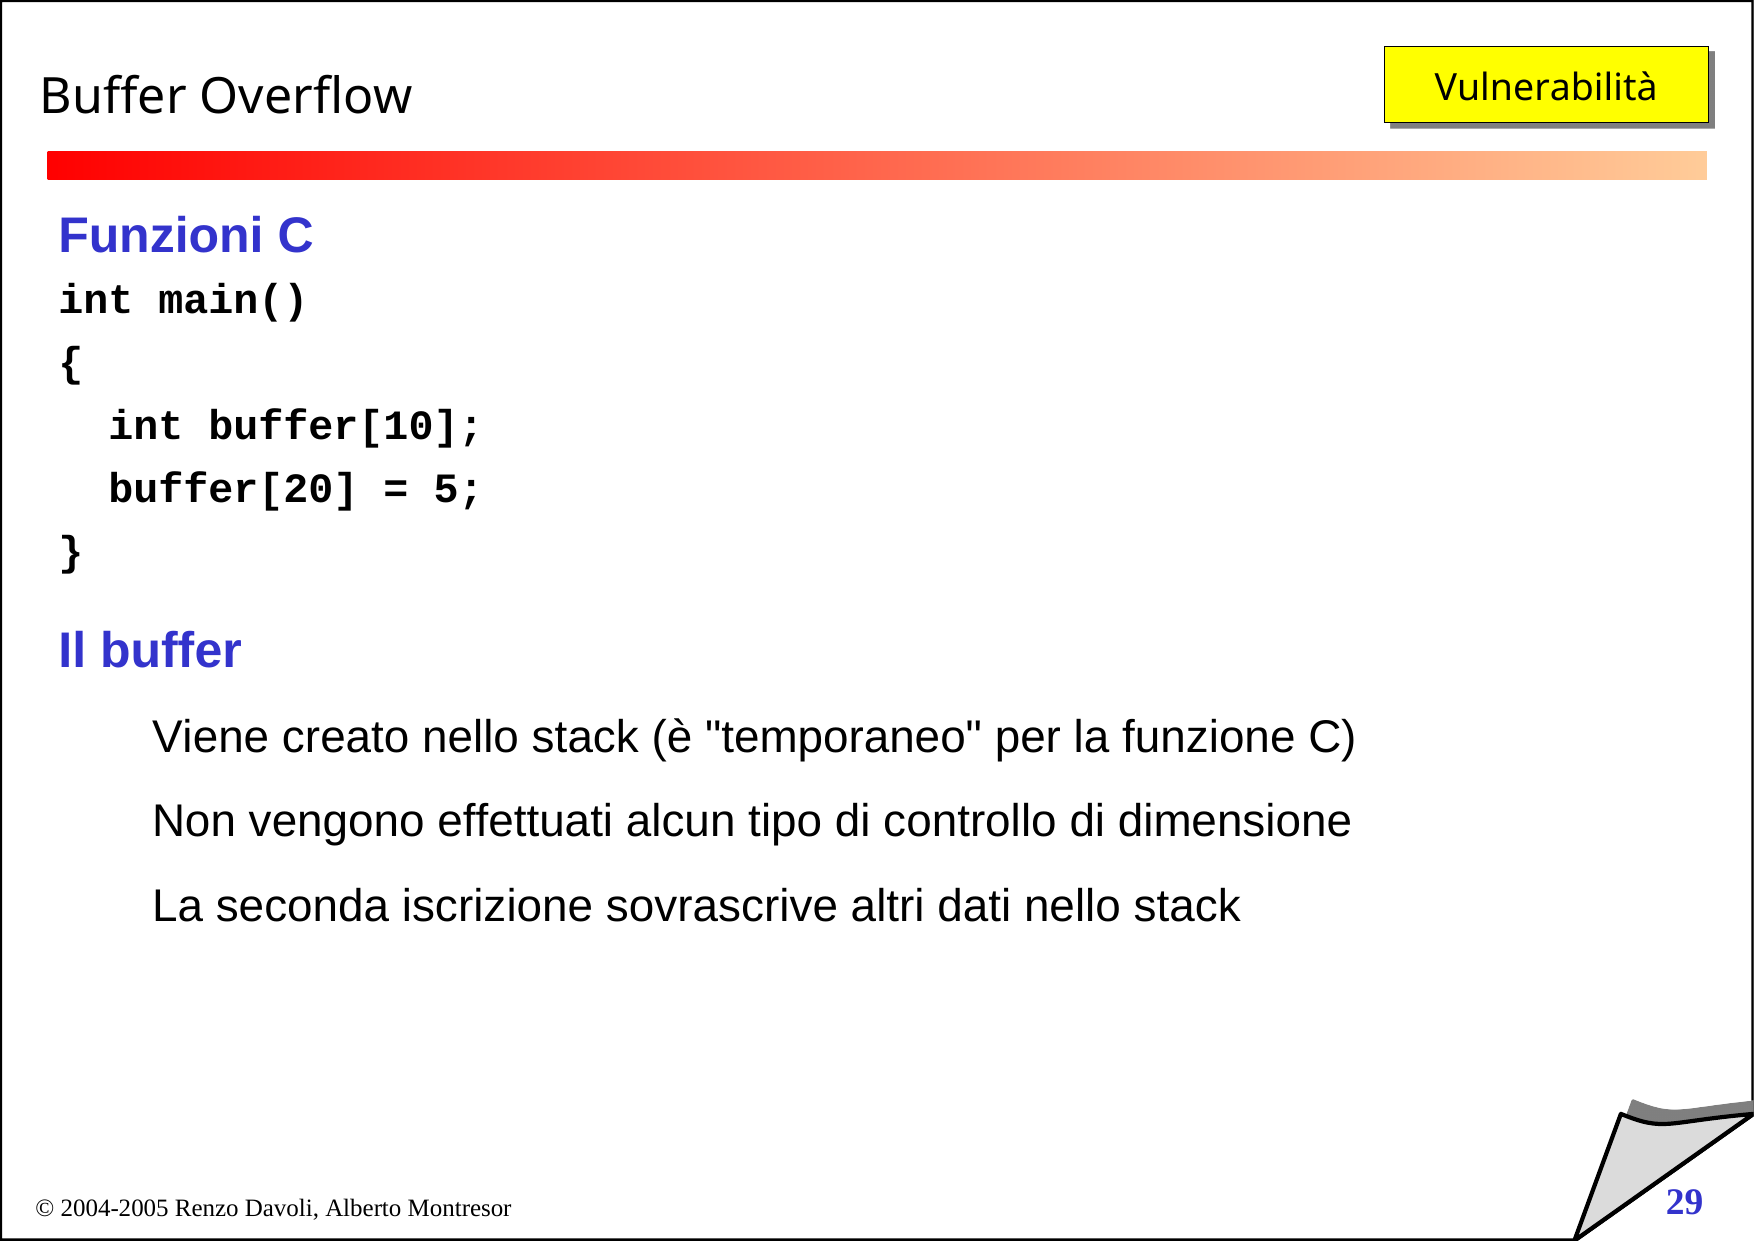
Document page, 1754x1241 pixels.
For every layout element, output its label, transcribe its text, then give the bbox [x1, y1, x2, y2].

list Funzioni C int main() { int buffer[10]; buffer[20] = 5; } Il buffer Viene creato nello stack (è "temporaneo" per la funzione C) Non vengono effettuati alcun tipo di controllo di dimensione La seconda iscrizione sovrascrive altri dati nello stack [58, 206, 1695, 998]
text_box Vulnerabilità [1384, 46, 1709, 123]
title Buffer Overflow [40, 49, 1713, 144]
